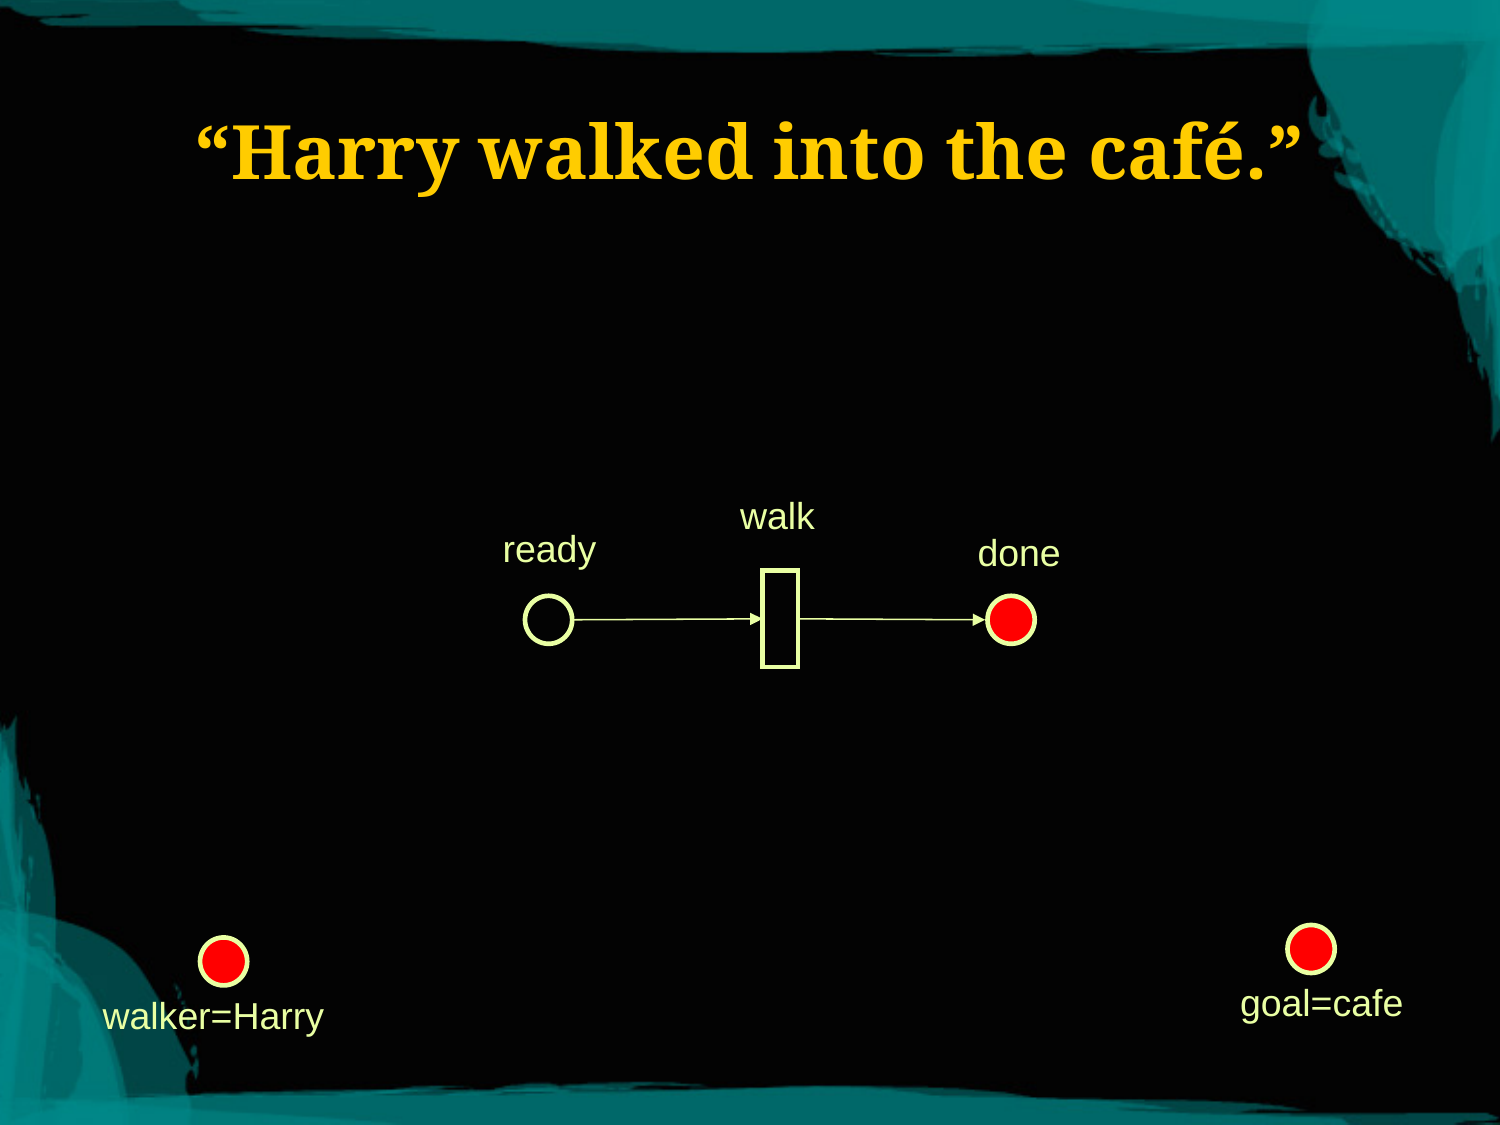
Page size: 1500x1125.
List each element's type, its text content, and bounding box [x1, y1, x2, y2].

title “Harry walked into the café.” [125, 62, 1375, 238]
text_box done [962, 525, 1076, 583]
text_box [987, 595, 1035, 644]
text_box goal=cafe [1225, 975, 1419, 1033]
text_box [1287, 924, 1335, 973]
text_box walker=Harry [87, 987, 340, 1045]
text_box walk [725, 487, 830, 545]
text_box [200, 937, 248, 986]
text_box ready [487, 520, 611, 579]
picture [0, 0, 1500, 1125]
